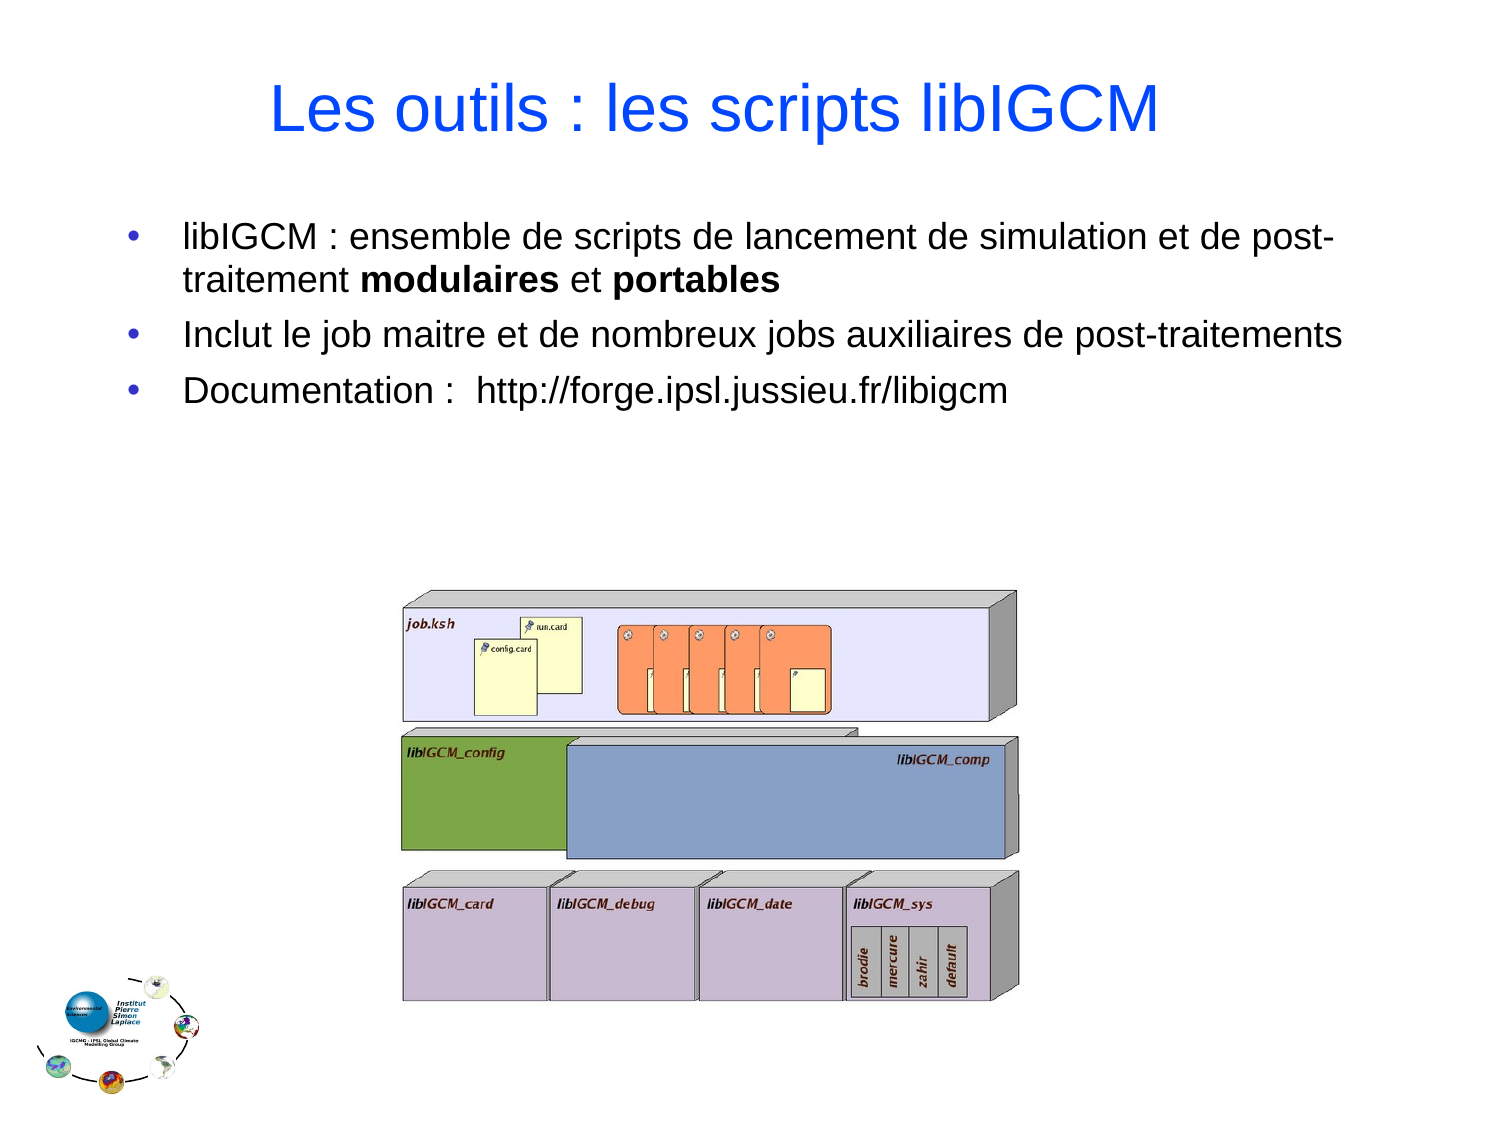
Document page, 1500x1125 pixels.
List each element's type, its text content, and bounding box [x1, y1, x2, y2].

picture [44, 1054, 72, 1079]
picture [148, 1054, 176, 1080]
text_box Les outils : les scripts libIGCM [200, 44, 1251, 173]
picture [383, 528, 1046, 1026]
picture [172, 1034, 200, 1040]
picture [97, 1069, 125, 1095]
text_box libIGCM : ensemble de scripts de lancement de simulation et de post-traitement modulaires et portables Inclut le job maitre et de nombreux jobs auxiliaires de post-traitements Documentation : http://forge.ipsl.jussieu.fr/libigcm [112, 206, 1388, 1034]
picture [65, 990, 146, 1048]
